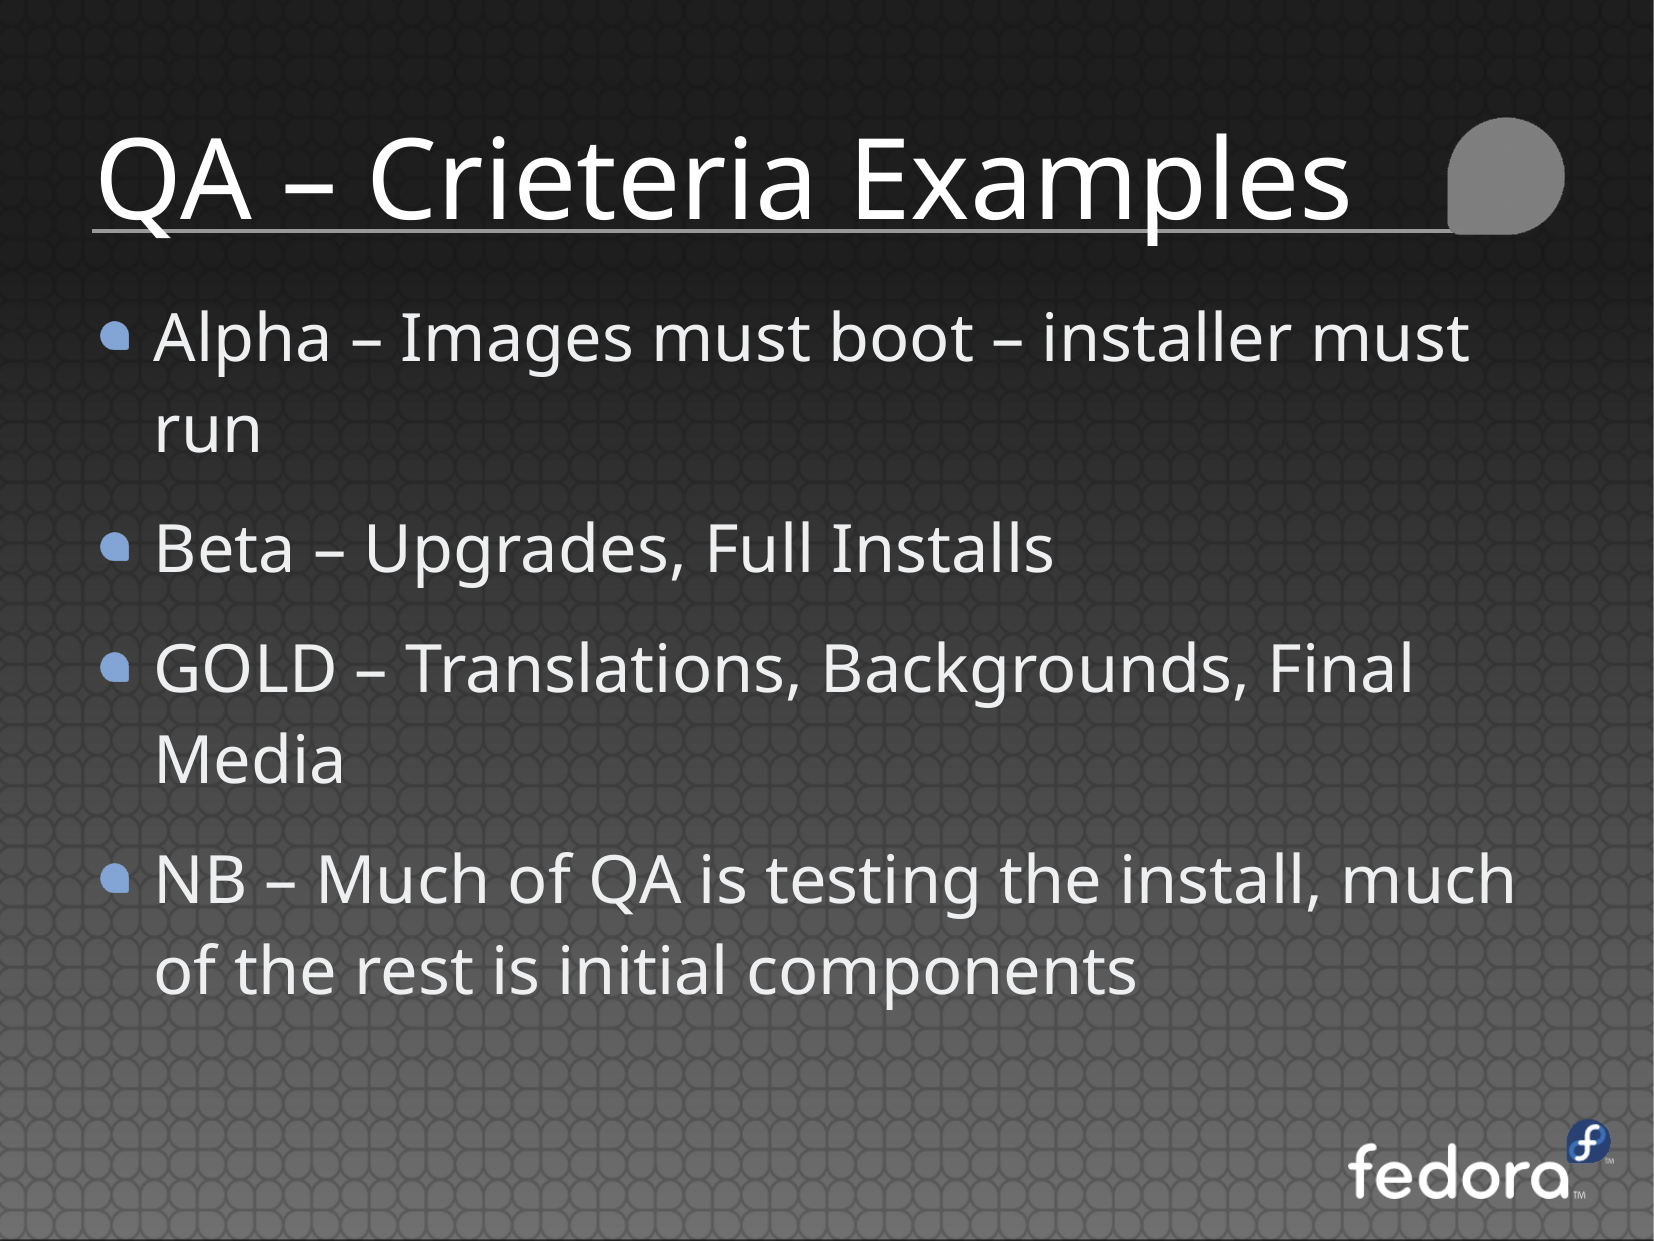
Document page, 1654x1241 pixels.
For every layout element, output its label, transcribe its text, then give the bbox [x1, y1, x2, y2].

picture [0, 0, 1654, 1241]
title QA – Crieteria Examples [94, 100, 1426, 251]
list Alpha – Images must boot – installer must run Beta – Upgrades, Full Installs GOLD – Translations, Backgrounds, Final Media NB – Much of QA is testing the install, much of the rest is initial components [82, 290, 1571, 1094]
